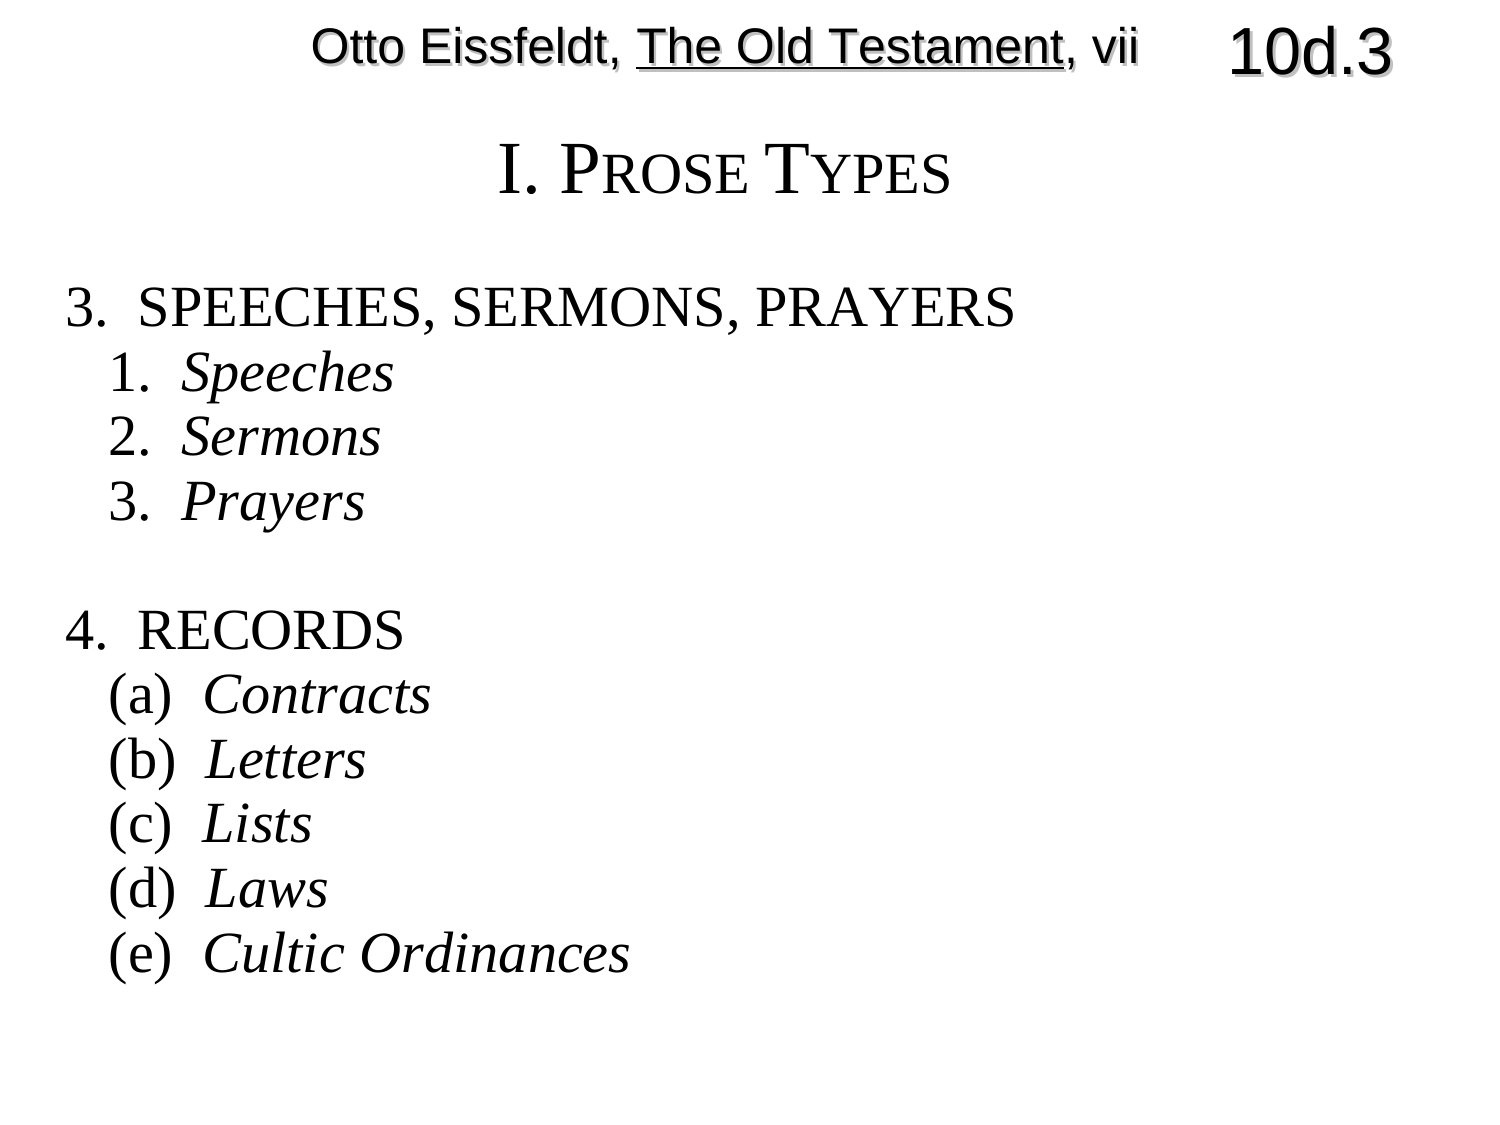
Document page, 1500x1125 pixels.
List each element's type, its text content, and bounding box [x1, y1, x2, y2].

text_box Otto Eissfeldt, The Old Testament, vii [212, 11, 1212, 82]
text_box 10d.3 [1212, 6, 1476, 97]
text_box I. PROSE TYPES 3. SPEECHES, SERMONS, PRAYERS 1. Speeches 2. Sermons 3. Prayers 4. RECORDS (a) Contracts (b) Letters (c) Lists (d) Laws (e) Cultic Ordinances [50, 119, 1401, 993]
